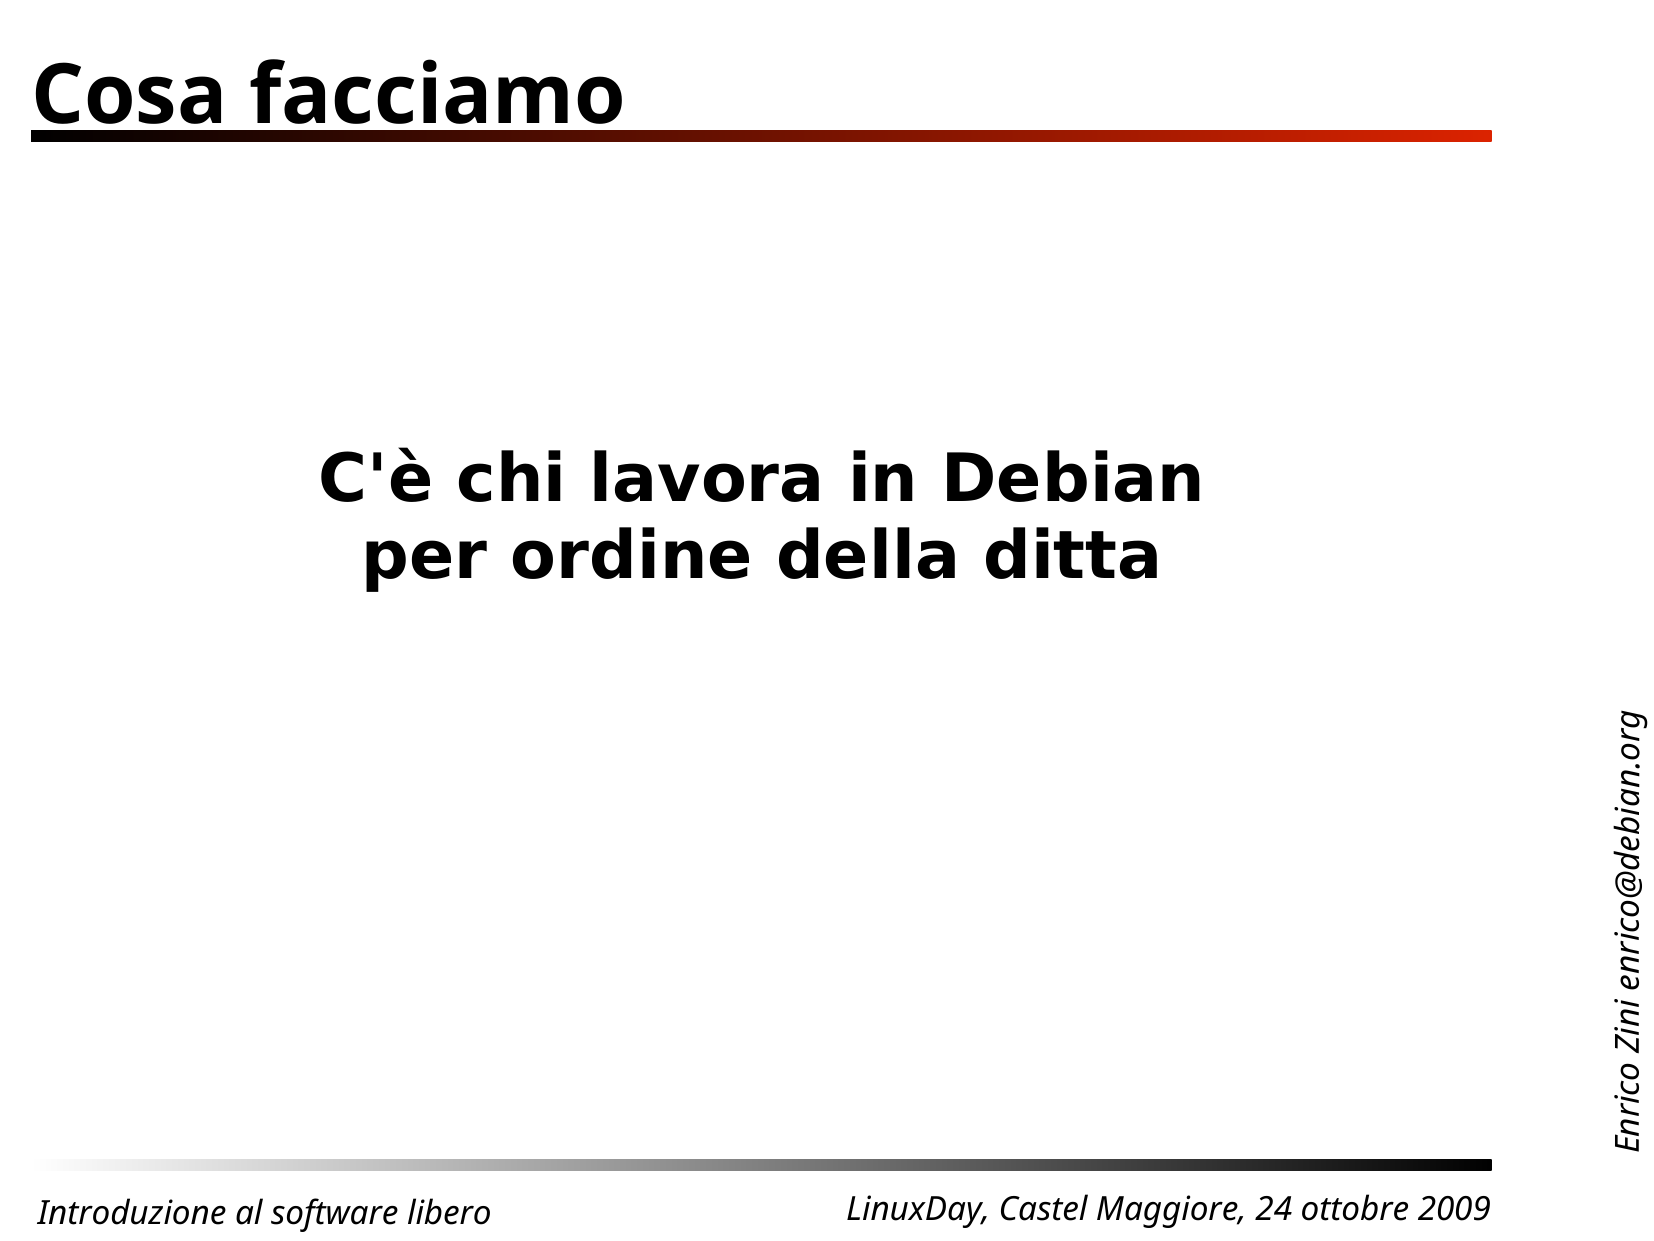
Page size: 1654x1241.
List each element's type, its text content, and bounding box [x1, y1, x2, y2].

text_box Cosa facciamo [31, 34, 1438, 168]
text_box C'è chi lavora in Debian per ordine della ditta [30, 439, 1495, 595]
